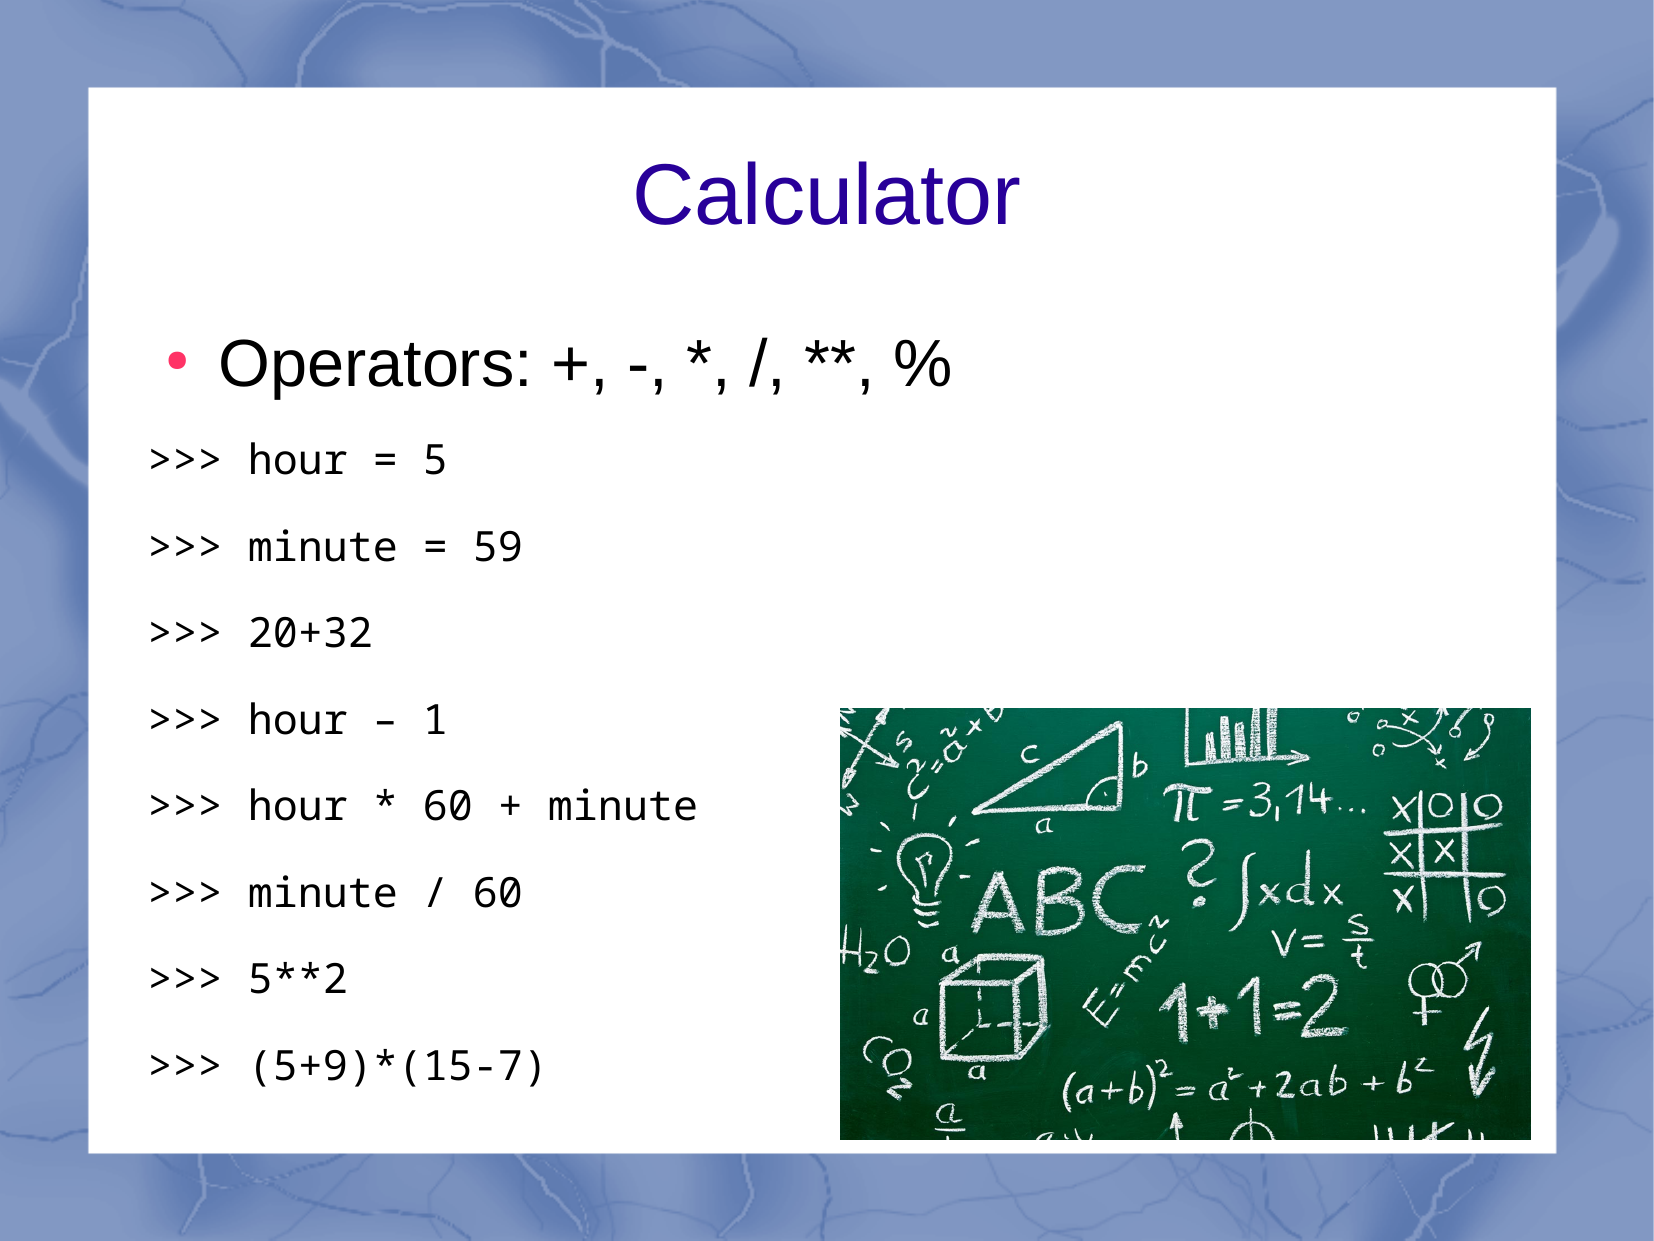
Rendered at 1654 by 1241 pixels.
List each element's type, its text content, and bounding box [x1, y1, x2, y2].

title Calculator [118, 90, 1536, 298]
list Operators: +, -, *, /, **, % >>> hour = 5 >>> minute = 59 >>> 20+32 >>> hour – 1 >>> hour * 60 + minute >>> minute / 60 >>> 5**2 >>> (5+9)*(15-7) [147, 325, 1506, 1104]
picture [0, 0, 1654, 1241]
